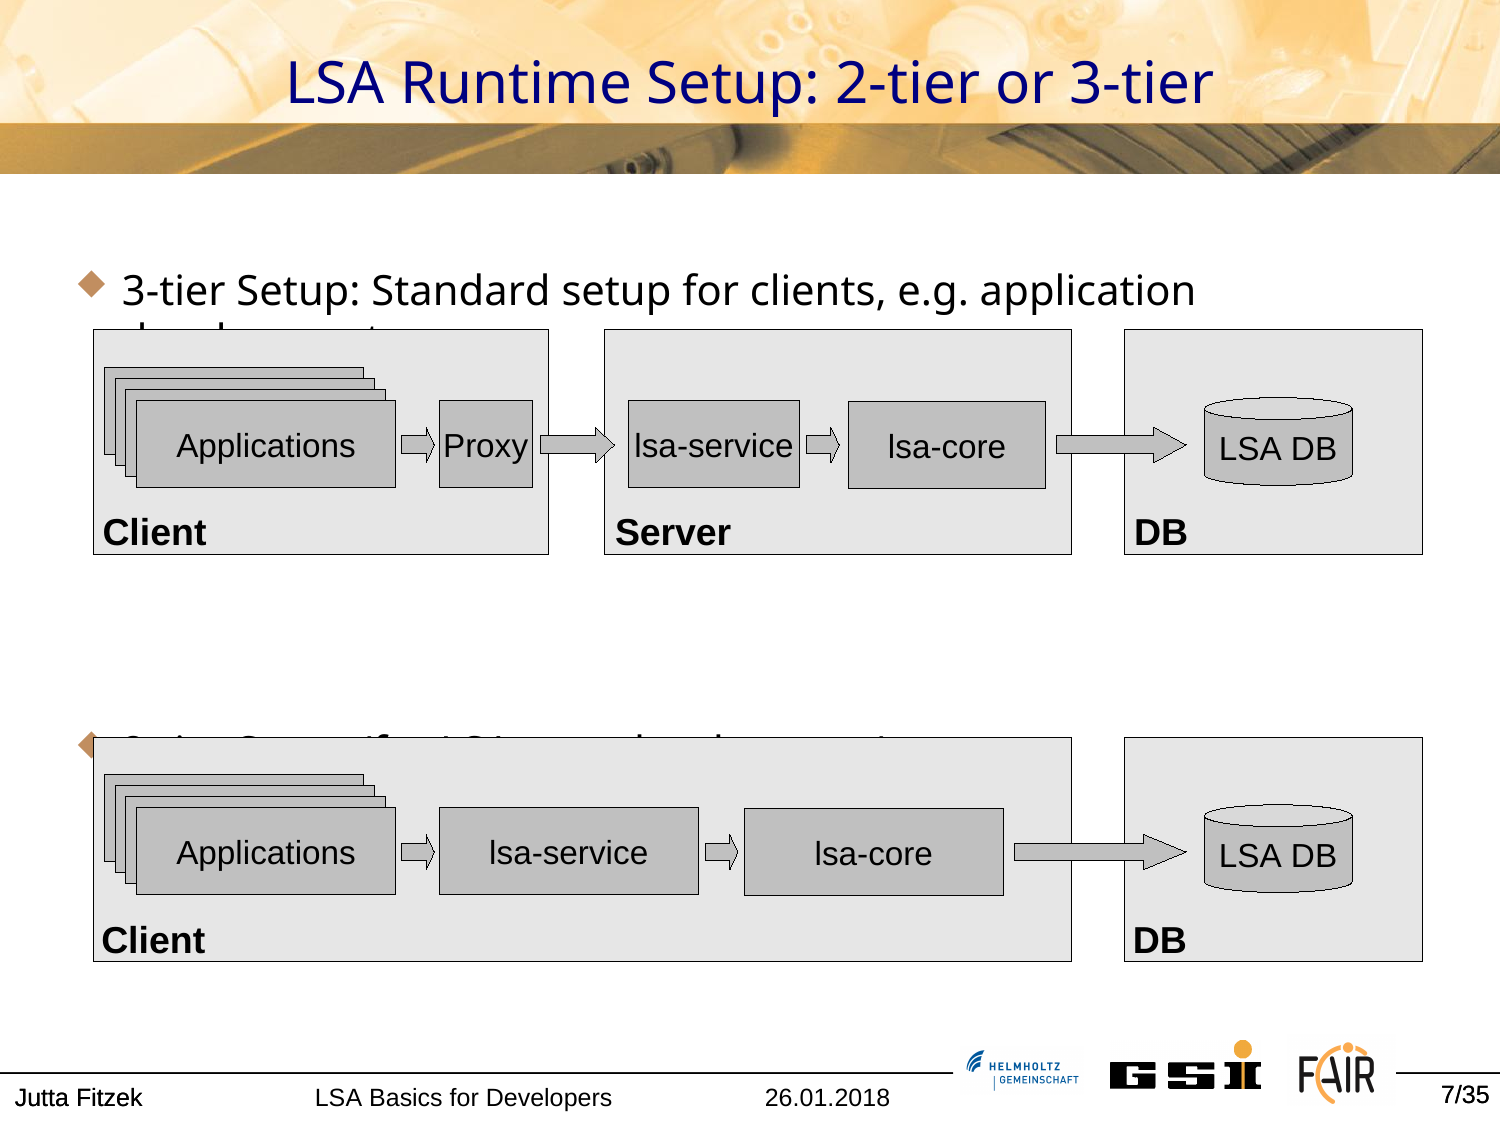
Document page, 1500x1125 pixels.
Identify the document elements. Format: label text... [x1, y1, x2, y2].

text_box [93, 329, 1423, 555]
text_box DB [1118, 908, 1228, 969]
text_box lsa-service [628, 400, 800, 488]
picture [0, 0, 1500, 175]
text_box Client [86, 908, 388, 969]
text_box DB [1119, 500, 1230, 561]
picture [1110, 1040, 1261, 1089]
picture [1287, 1034, 1396, 1106]
text_box Proxy [439, 400, 533, 488]
text_box LSA DB [1204, 409, 1353, 486]
text_box lsa-core [848, 401, 1046, 489]
text_box Client [87, 500, 254, 606]
text_box LSA DB [1204, 817, 1353, 893]
text_box Server [600, 500, 780, 583]
picture [960, 1046, 1084, 1095]
text_box [93, 737, 1423, 962]
title LSA Runtime Setup: 2-tier or 3-tier [75, 0, 1425, 174]
text_box lsa-core [744, 808, 1004, 896]
text_box lsa-service [439, 807, 699, 895]
list 3-tier Setup: Standard setup for clients, e.g. application development 2-tier Setup (for LSA core development) [75, 263, 1425, 1006]
text_box Applications [136, 807, 396, 895]
text_box Applications [136, 400, 396, 488]
